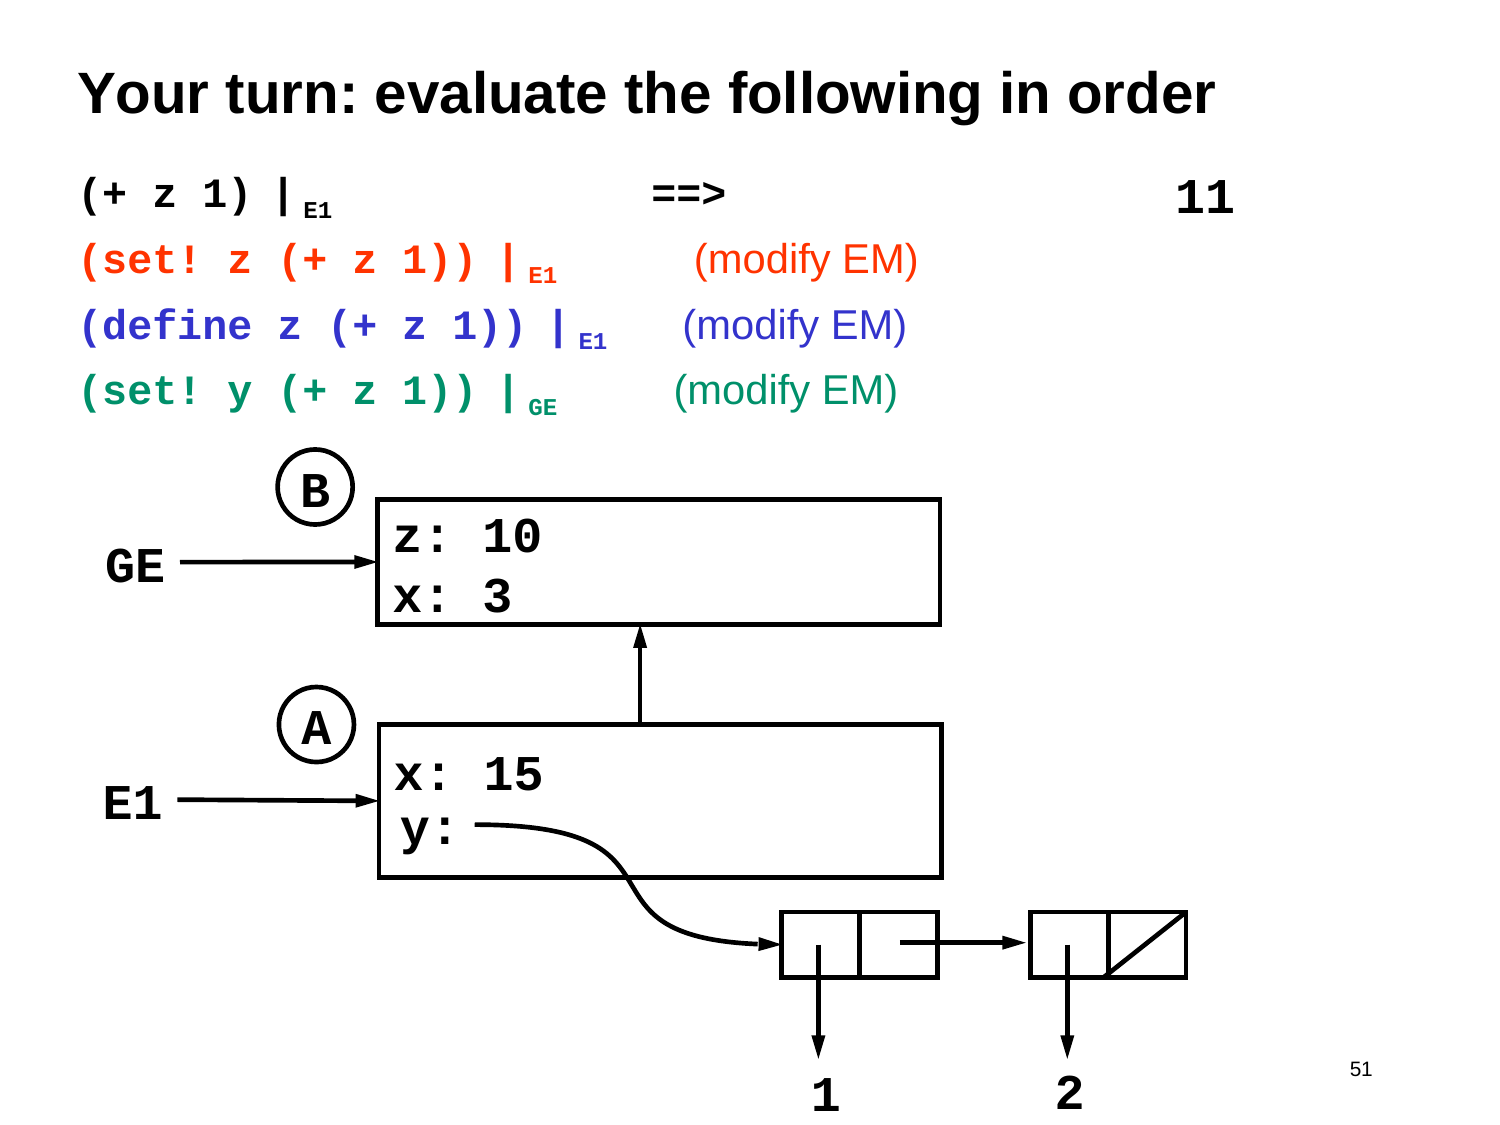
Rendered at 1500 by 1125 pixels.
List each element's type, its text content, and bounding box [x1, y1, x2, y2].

text_box y: [385, 786, 475, 863]
list (+ z 1) | E1 ==> (set! z (+ z 1)) | E1 (modify EM) (define z (+ z 1)) | E1 (modify EM) (set! y (+ z 1)) | GE (modify EM) [62, 162, 1126, 434]
title Your turn: evaluate the following in order [62, 24, 1338, 163]
text_box A [278, 686, 354, 763]
text_box 1 [774, 1058, 877, 1125]
text_box x: 15 [378, 724, 942, 878]
text_box 2 [1021, 1058, 1118, 1121]
text_box GE [90, 524, 181, 600]
text_box z: 10 x: 3 [377, 499, 941, 625]
text_box 11 [1160, 156, 1250, 232]
text_box E1 [87, 761, 178, 838]
text_box B [277, 449, 353, 525]
